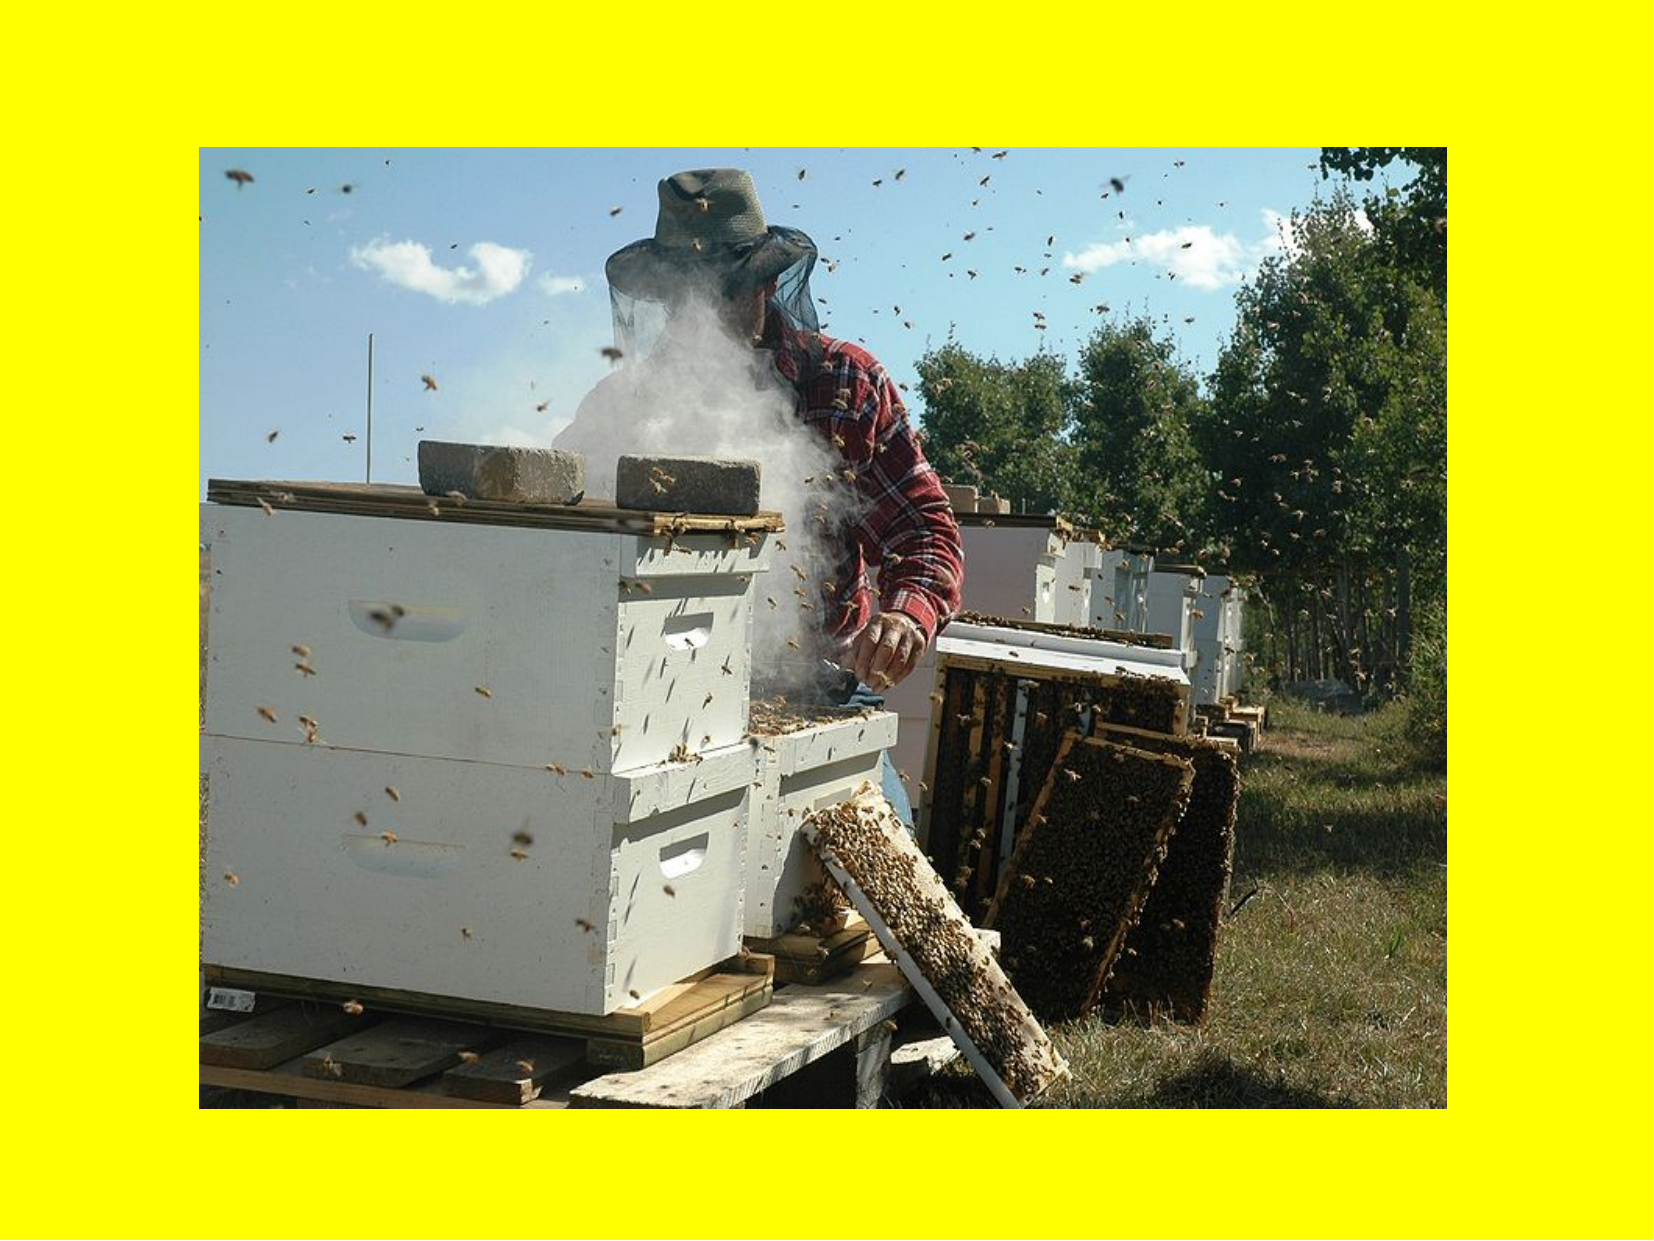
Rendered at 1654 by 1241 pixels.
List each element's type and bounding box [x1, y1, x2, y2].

picture [199, 147, 1447, 1109]
